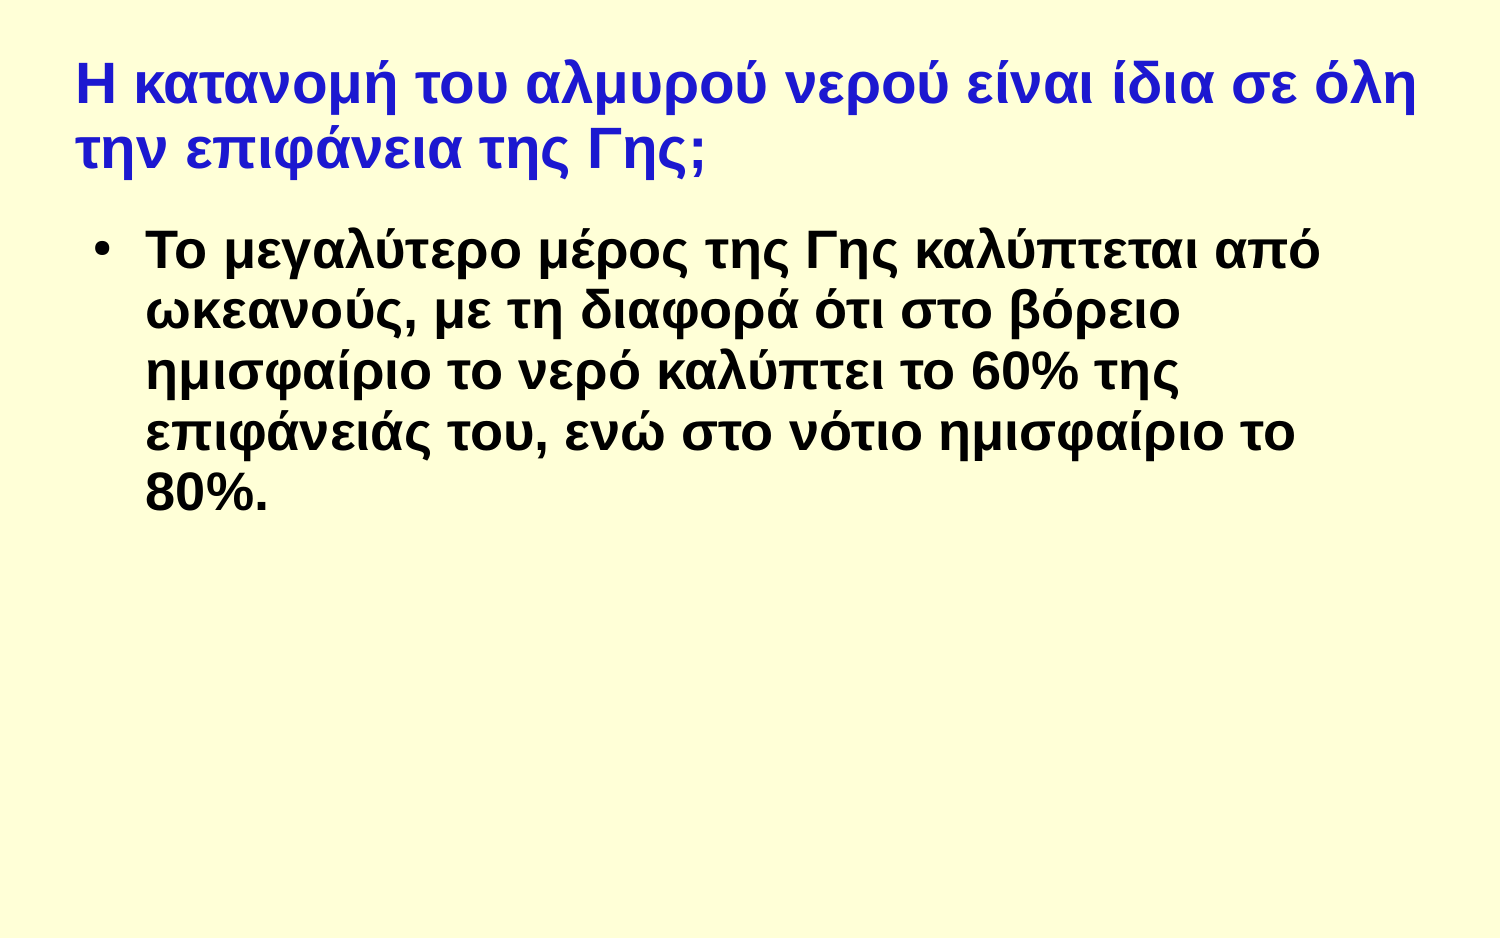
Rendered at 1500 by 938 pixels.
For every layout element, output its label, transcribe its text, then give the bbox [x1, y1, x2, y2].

list Το μεγαλύτερο μέρος της Γης καλύπτεται από ωκεανούς, με τη διαφορά ότι στο βόρειο ημισφαίριο το νερό καλύπτει το 60% της επιφάνειάς του, ενώ στο νότιο ημισφαίριο το 80%. [75, 219, 1425, 763]
title Η κατανομή του αλμυρού νερού είναι ίδια σε όλη την επιφάνεια της Γης; [75, 37, 1425, 194]
